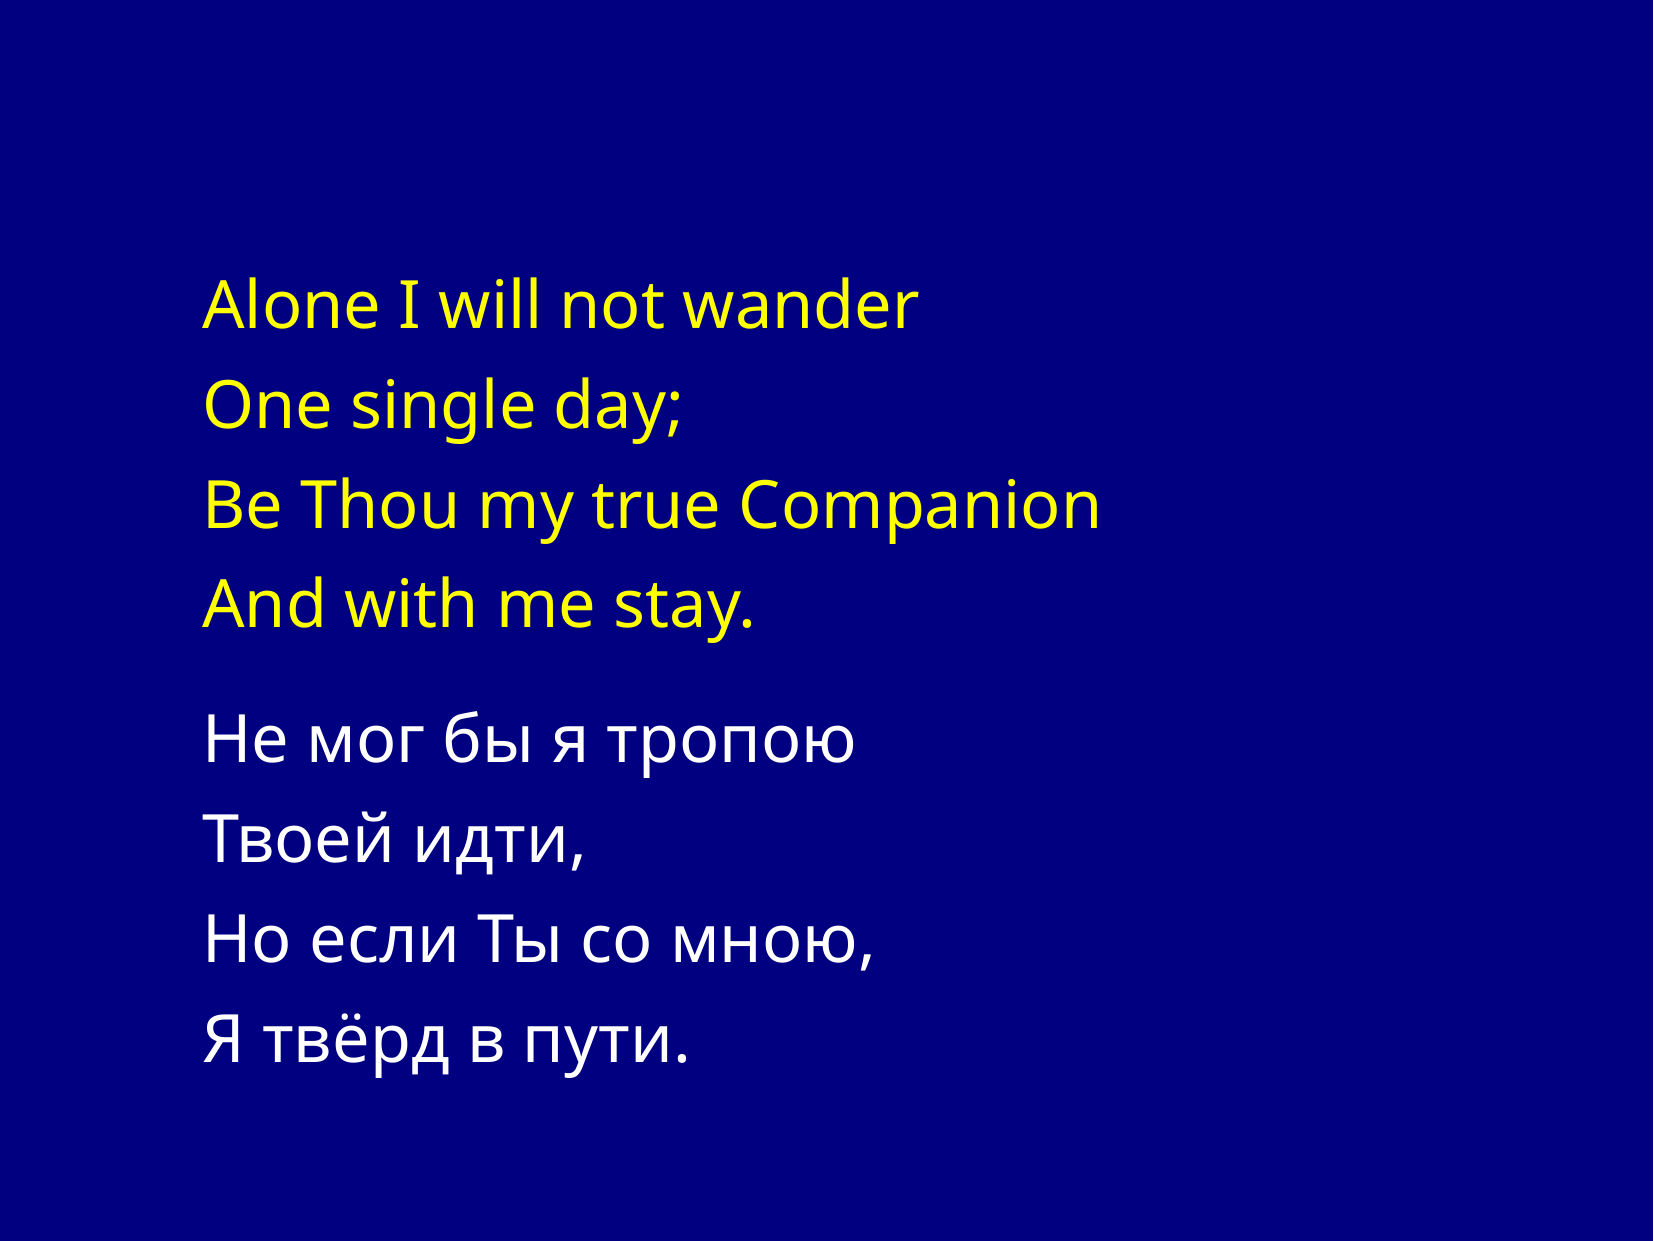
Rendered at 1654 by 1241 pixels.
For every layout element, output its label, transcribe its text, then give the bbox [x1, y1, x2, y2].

text_box Не мог бы я тропою Твоей идти, Но если Ты со мною, Я твёрд в пути. [75, 675, 1576, 1163]
text_box Alone I will not wander One single day; Be Thou my true Companion And with me stay. [75, 150, 1576, 638]
